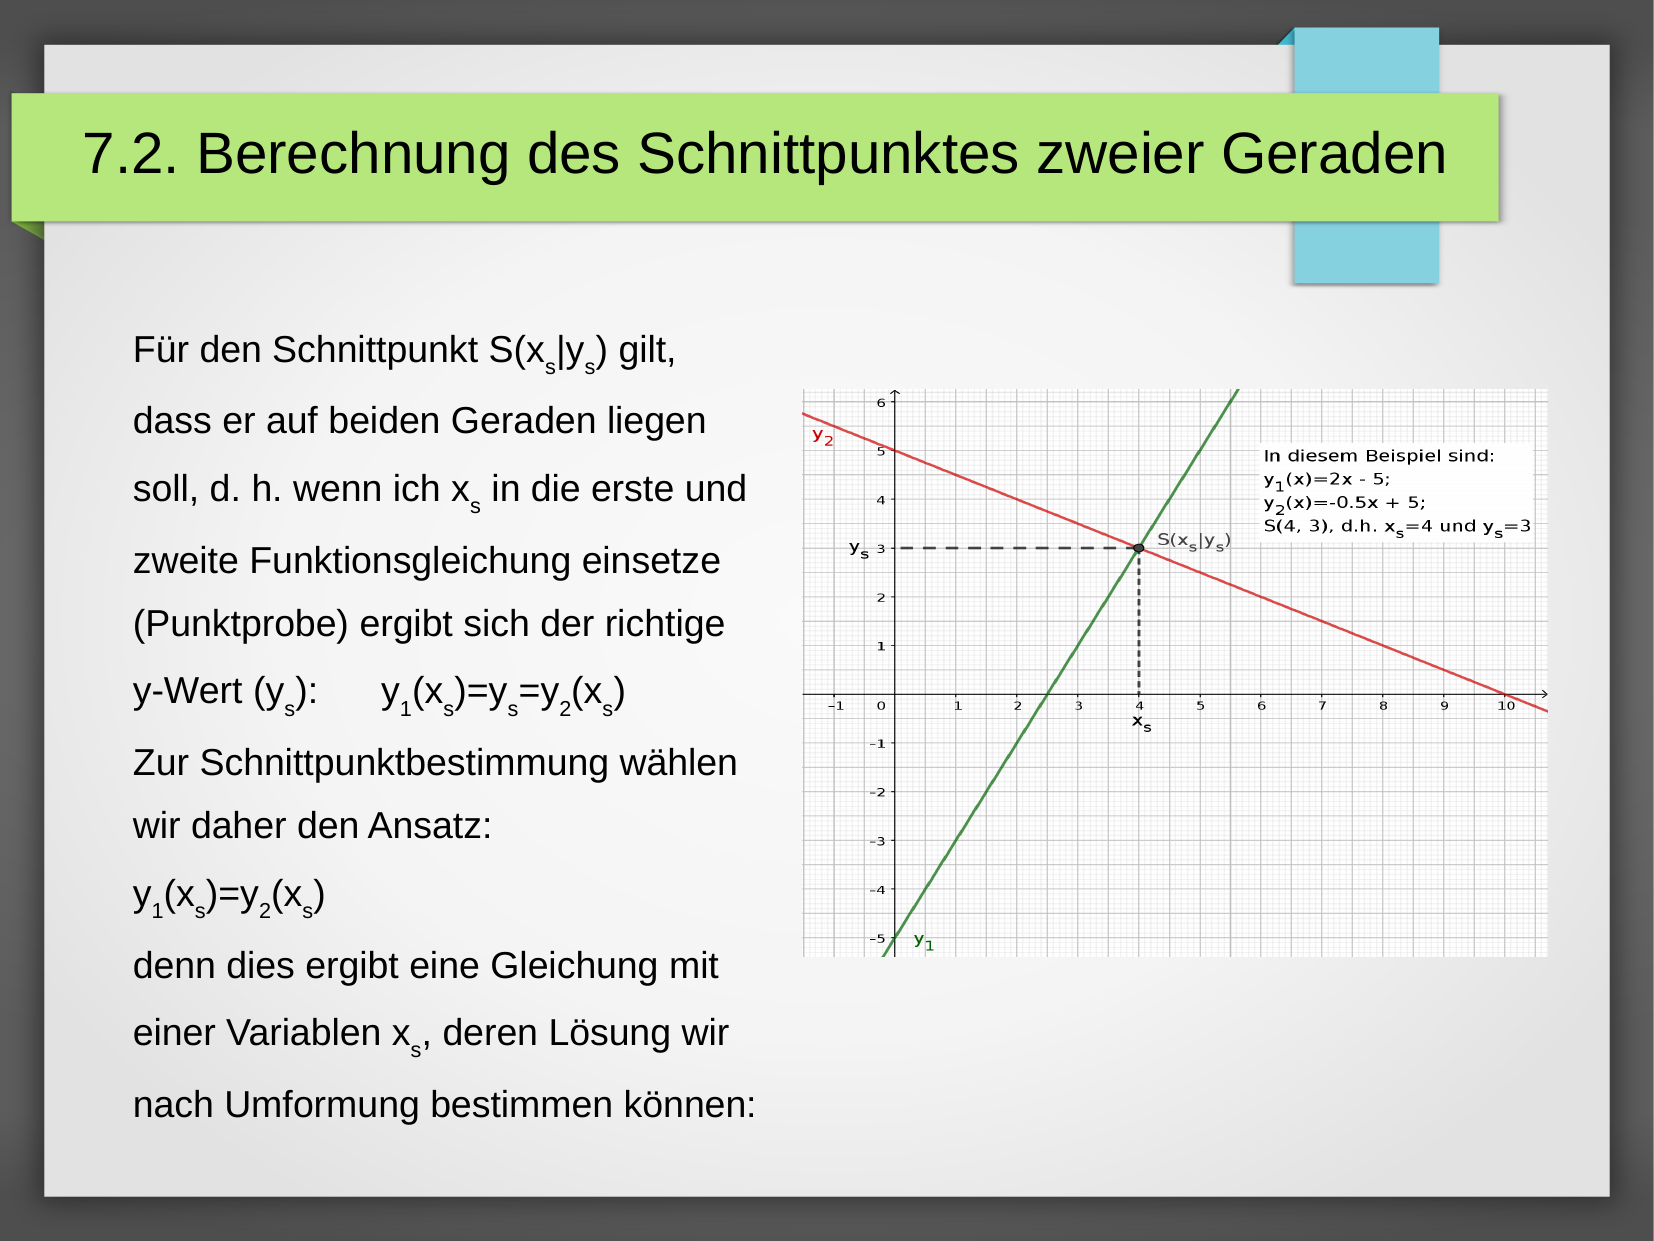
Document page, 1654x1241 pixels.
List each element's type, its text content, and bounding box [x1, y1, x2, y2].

title 7.2. Berechnung des Schnittpunktes zweier Geraden [82, 69, 1501, 238]
picture [0, 0, 1654, 1241]
text_box Für den Schnittpunkt S(xs|ys) gilt, dass er auf beiden Geraden liegen soll, d. h. wenn ich xs in die erste und zweite Funktionsgleichung einsetze (Punktprobe) ergibt sich der richtige y-Wert (ys): y1(xs)=ys=y2(xs) Zur Schnittpunktbestimmung wählen wir daher den Ansatz: y1(xs)=y2(xs) denn dies ergibt eine Gleichung mit einer Variablen xs, deren Lösung wir nach Umformung bestimmen können: [118, 295, 780, 1108]
